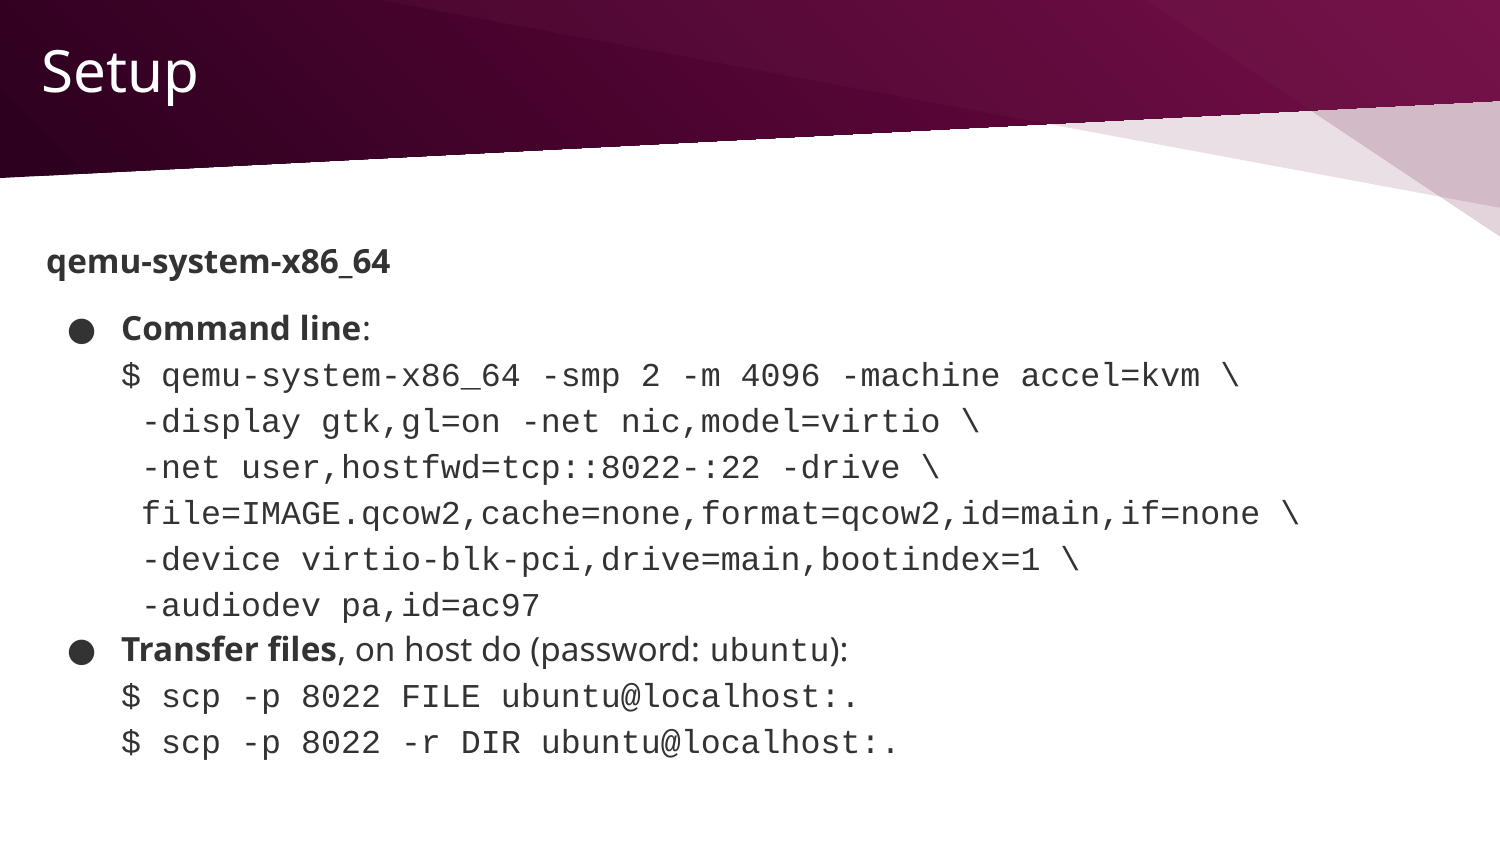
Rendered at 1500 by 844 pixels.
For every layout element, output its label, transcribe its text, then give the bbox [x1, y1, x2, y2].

title Setup [41, 5, 1336, 134]
list qemu-system-x86_64 Command line: $ qemu-system-x86_64 -smp 2 -m 4096 -machine accel=kvm \ -display gtk,gl=on -net nic,model=virtio \ -net user,hostfwd=tcp::8022-:22 -drive \ file=IMAGE.qcow2,cache=none,format=qcow2,id=main,if=none \ -device virtio-blk-pci,drive=main,bootindex=1 \ -audiodev pa,id=ac97 Transfer files, on host do (password: ubuntu): $ scp -p 8022 FILE ubuntu@localhost:. $ scp -p 8022 -r DIR ubuntu@localhost:. [35, 229, 1324, 789]
